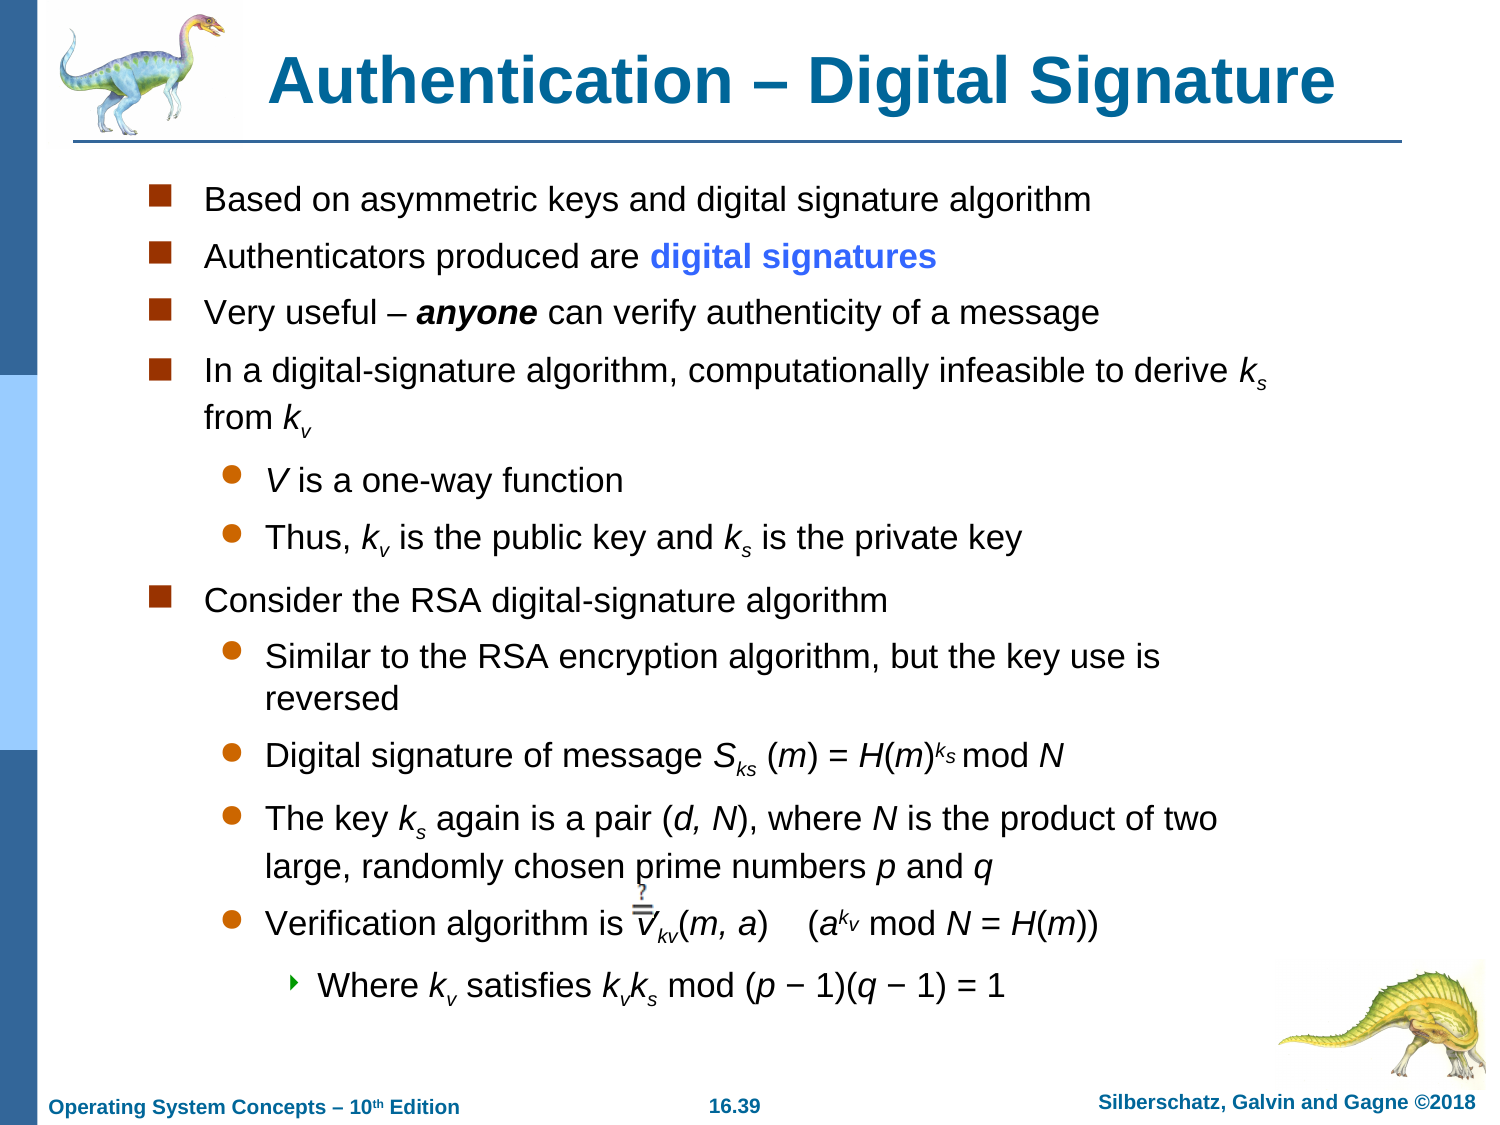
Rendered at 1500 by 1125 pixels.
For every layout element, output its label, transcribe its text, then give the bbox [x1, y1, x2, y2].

picture [1275, 959, 1486, 1090]
list Based on asymmetric keys and digital signature algorithm Authenticators produced are digital signatures Very useful – anyone can verify authenticity of a message In a digital-signature algorithm, computationally infeasible to derive ks from kv V is a one-way function Thus, kv is the public key and ks is the private key Consider the RSA digital-signature algorithm Similar to the RSA encryption algorithm, but the key use is reversed Digital signature of message Sks (m) = H(m)ks mod N The key ks again is a pair (d, N), where N is the product of two large, randomly chosen prime numbers p and q Verification algorithm is Vkv(m, a) (akv mod N = H(m)) Where kv satisfies kvks mod (p − 1)(q − 1) = 1 [136, 168, 1299, 1023]
picture [46, 0, 243, 149]
picture [632, 884, 654, 918]
picture [1415, 1094, 1423, 1099]
title Authentication – Digital Signature [171, 29, 1434, 125]
